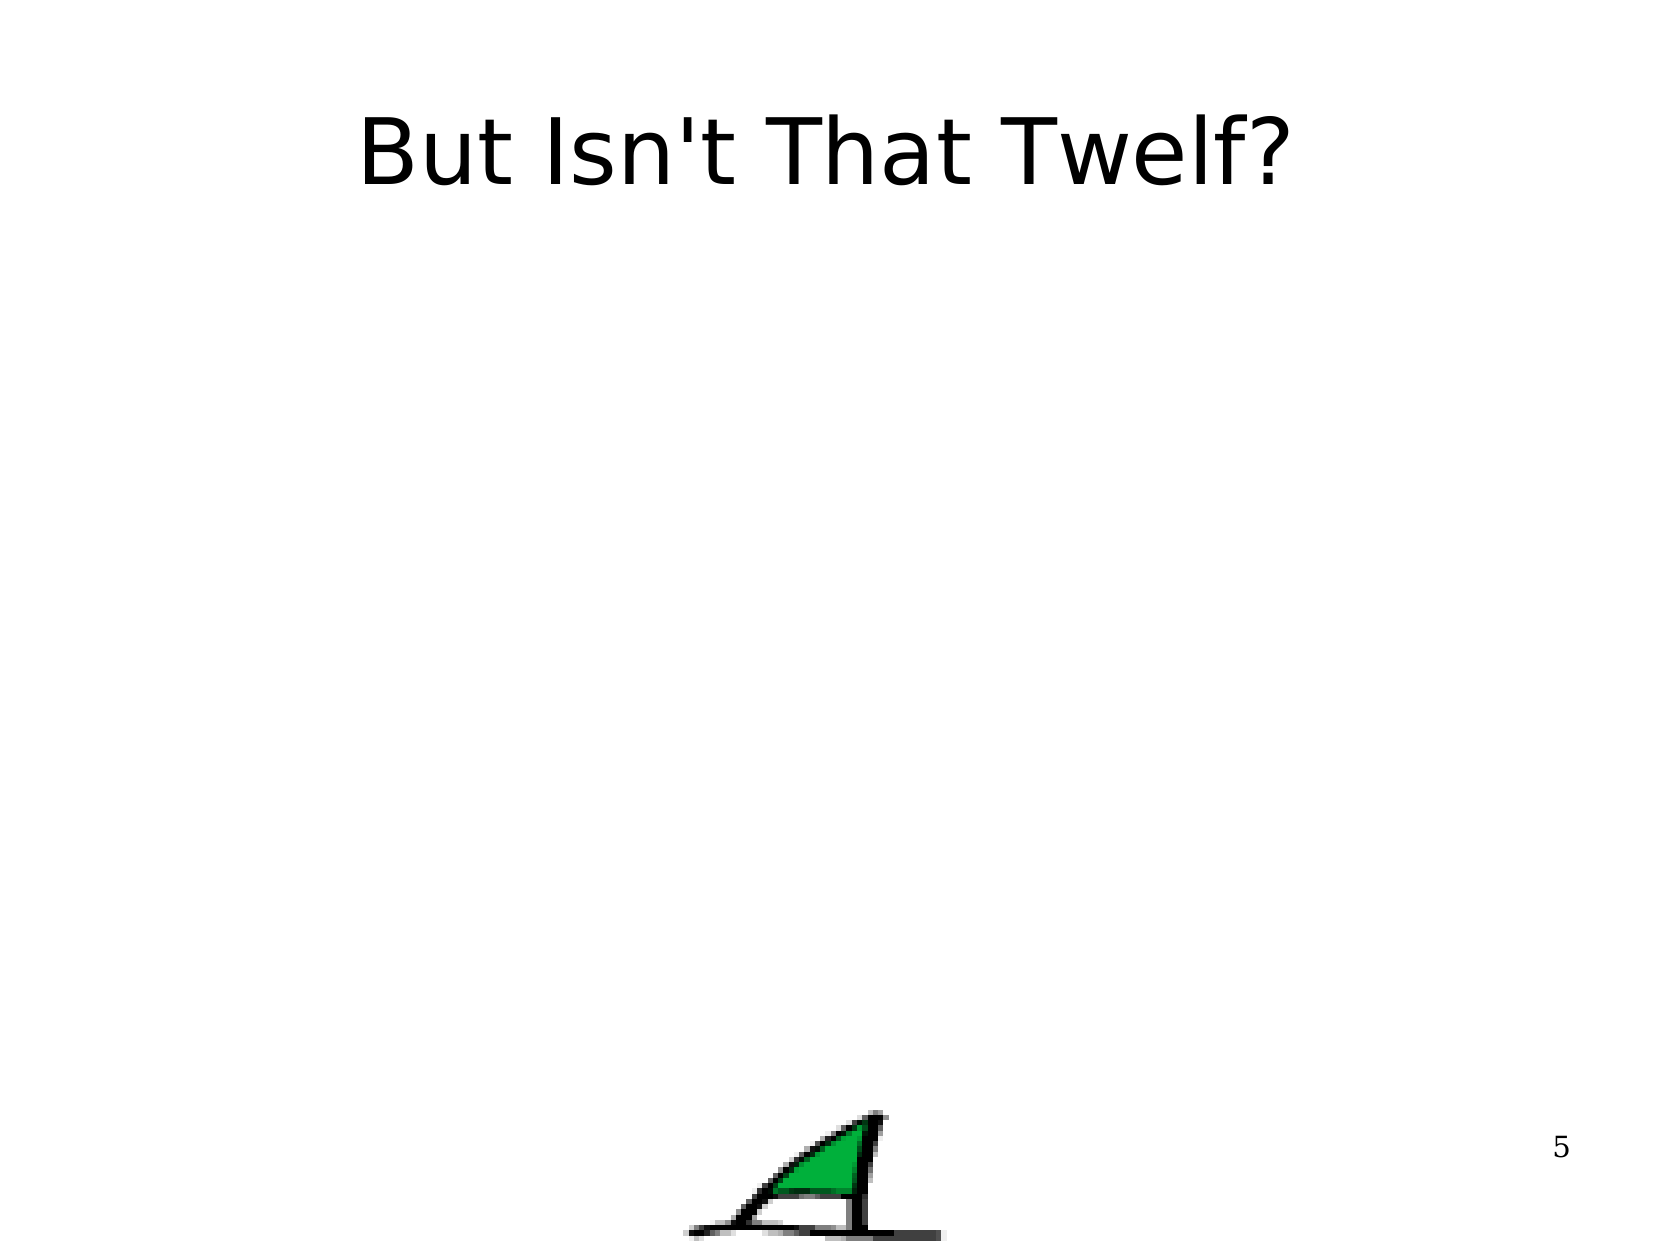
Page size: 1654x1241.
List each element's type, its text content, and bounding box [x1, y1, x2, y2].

title But Isn't That Twelf? [82, 56, 1571, 250]
picture [589, 1110, 1026, 1241]
